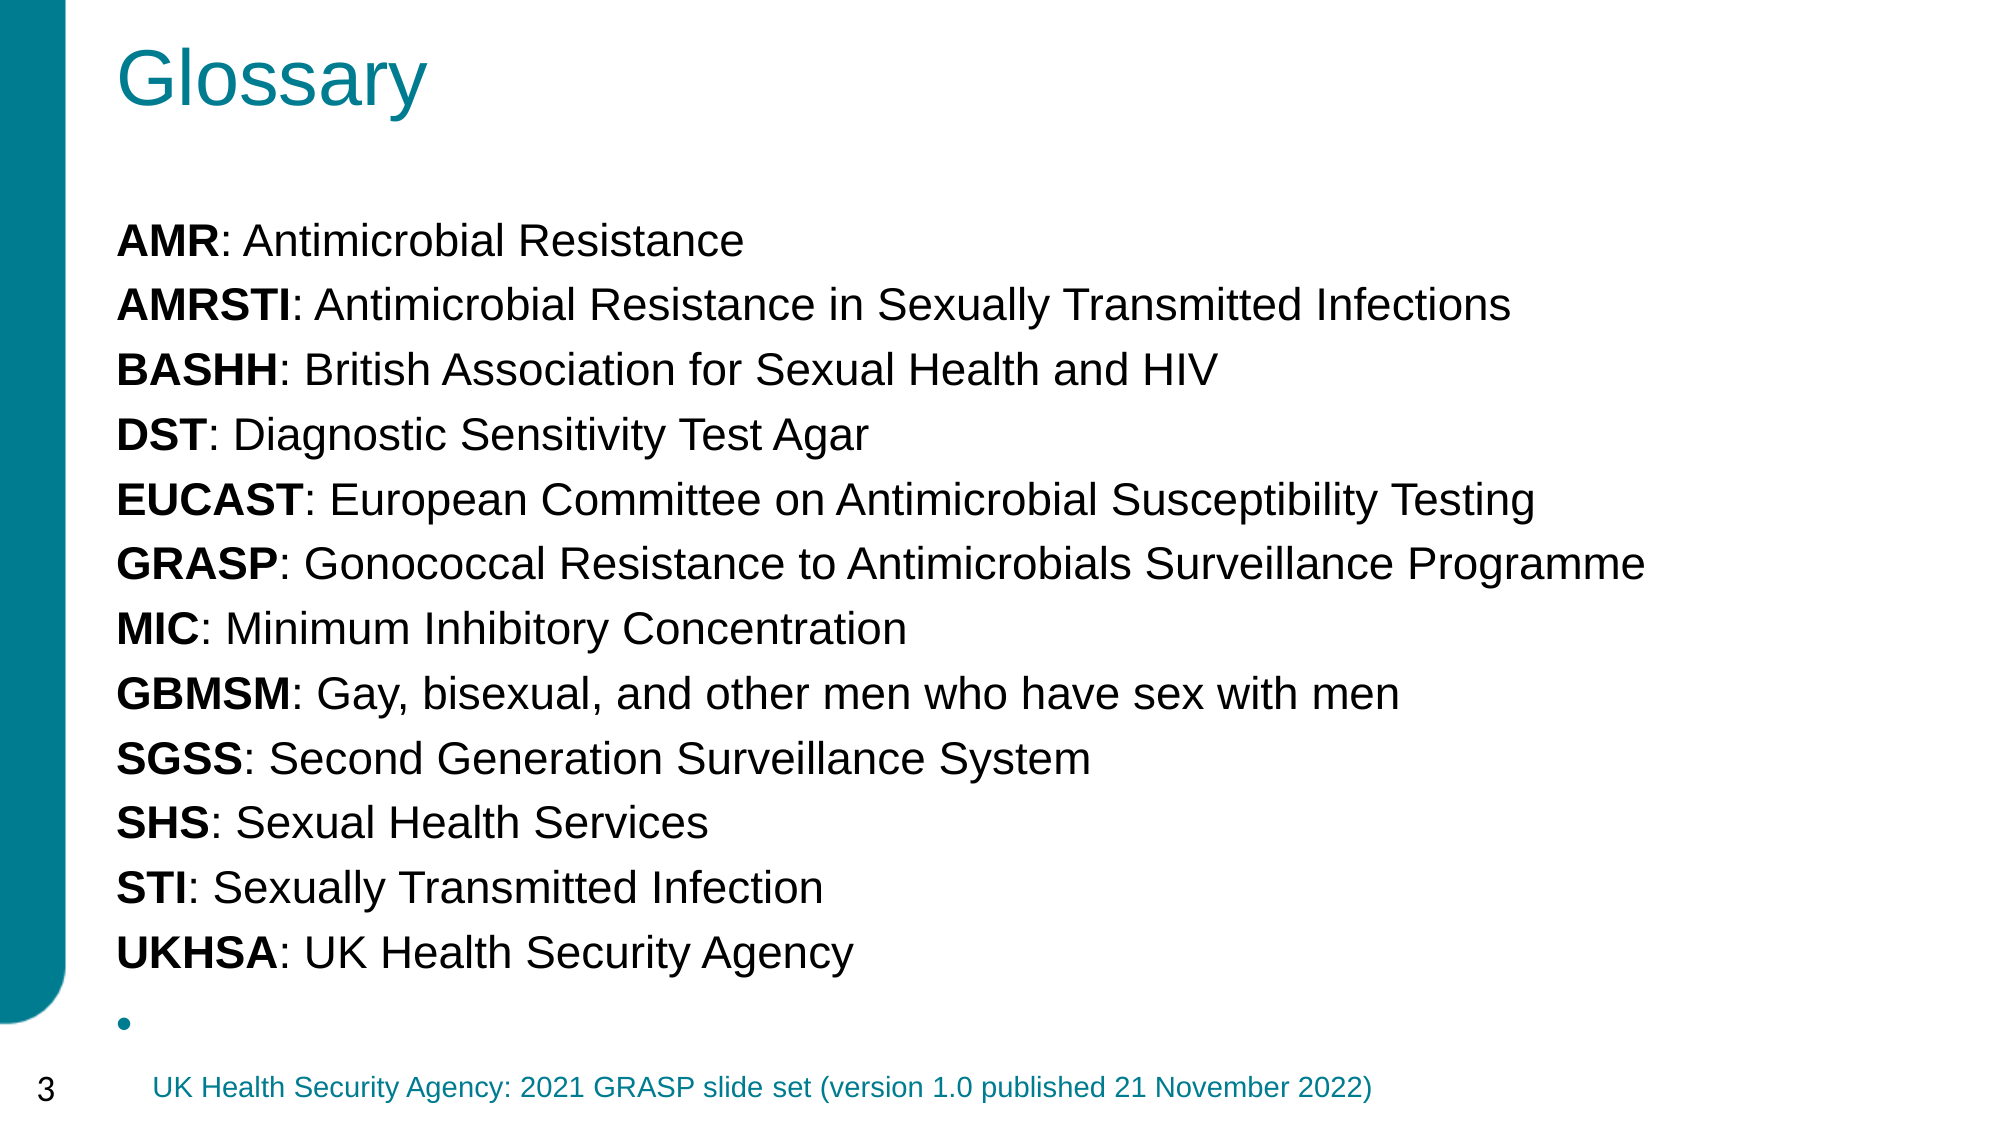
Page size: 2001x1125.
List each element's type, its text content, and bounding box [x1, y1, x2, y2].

list AMR: Antimicrobial Resistance AMRSTI: Antimicrobial Resistance in Sexually Transmitted Infections BASHH: British Association for Sexual Health and HIV DST: Diagnostic Sensitivity Test Agar EUCAST: European Committee on Antimicrobial Susceptibility Testing GRASP: Gonococcal Resistance to Antimicrobials Surveillance Programme MIC: Minimum Inhibitory Concentration GBMSM: Gay, bisexual, and other men who have sex with men SGSS: Second Generation Surveillance System SHS: Sexual Health Services STI: Sexually Transmitted Infection UKHSA: UK Health Security Agency [101, 213, 1926, 1005]
title Glossary [101, 29, 1926, 189]
text_box [21, 1056, 120, 1117]
text_box UK Health Security Agency: 2021 GRASP slide set (version 1.0 published 21 November 2022) [137, 1056, 1780, 1116]
